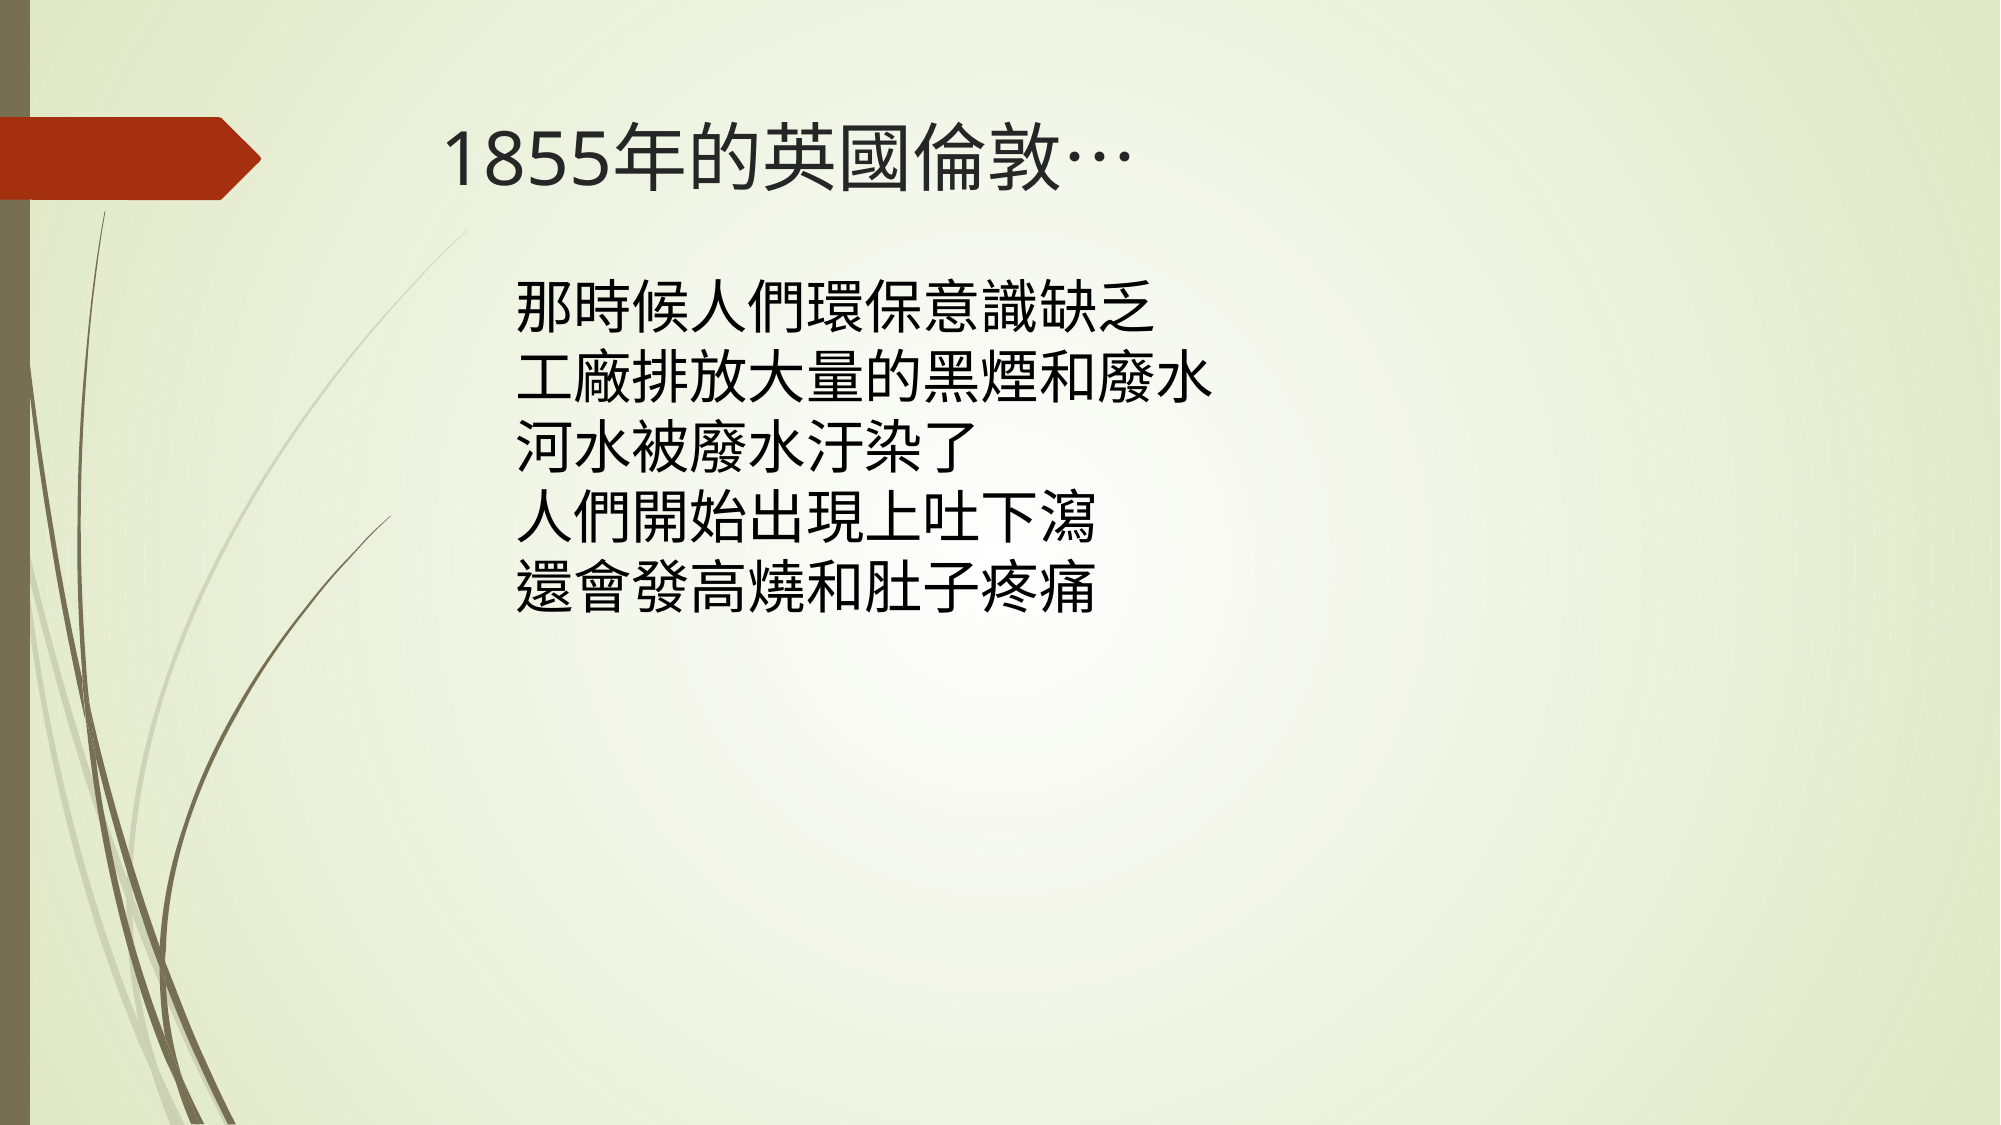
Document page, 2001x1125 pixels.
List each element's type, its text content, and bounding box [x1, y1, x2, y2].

text_box 那時候人們環保意識缺乏 工廠排放大量的黑煙和廢水 河水被廢水汙染了 人們開始出現上吐下瀉 還會發高燒和肚子疼痛 [500, 262, 1777, 697]
title 1855年的英國倫敦… [425, 102, 1888, 313]
